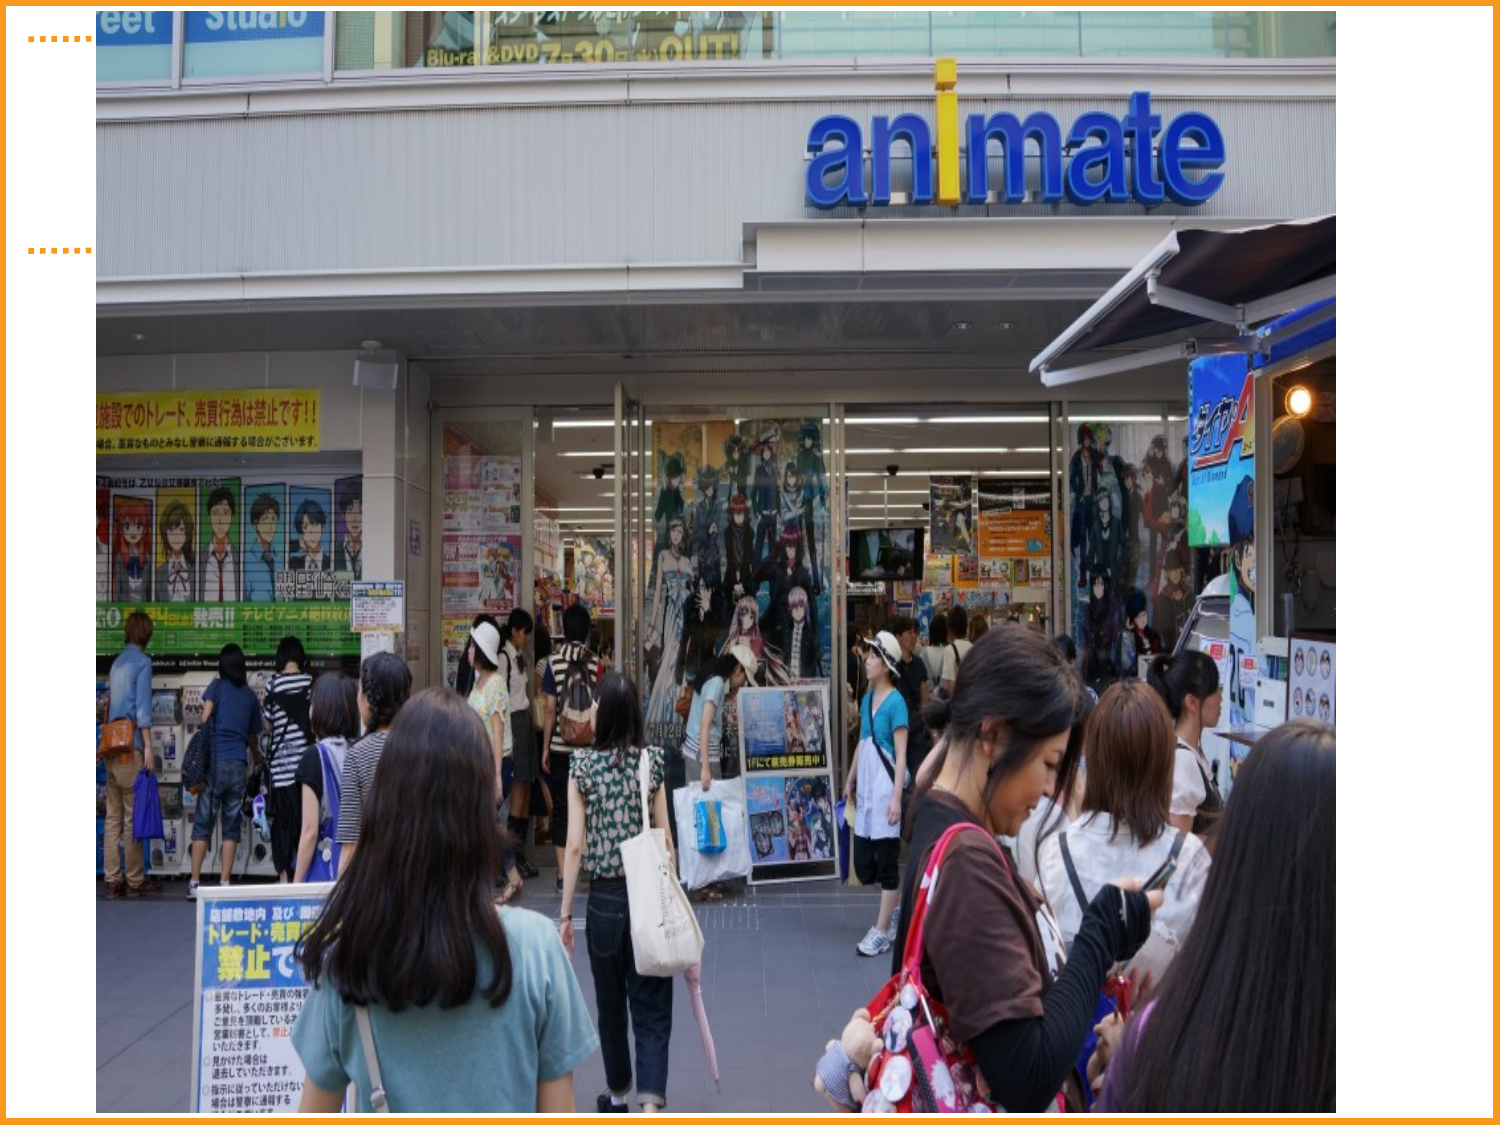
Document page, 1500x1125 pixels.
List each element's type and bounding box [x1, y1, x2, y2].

picture [67, 11, 1336, 1113]
